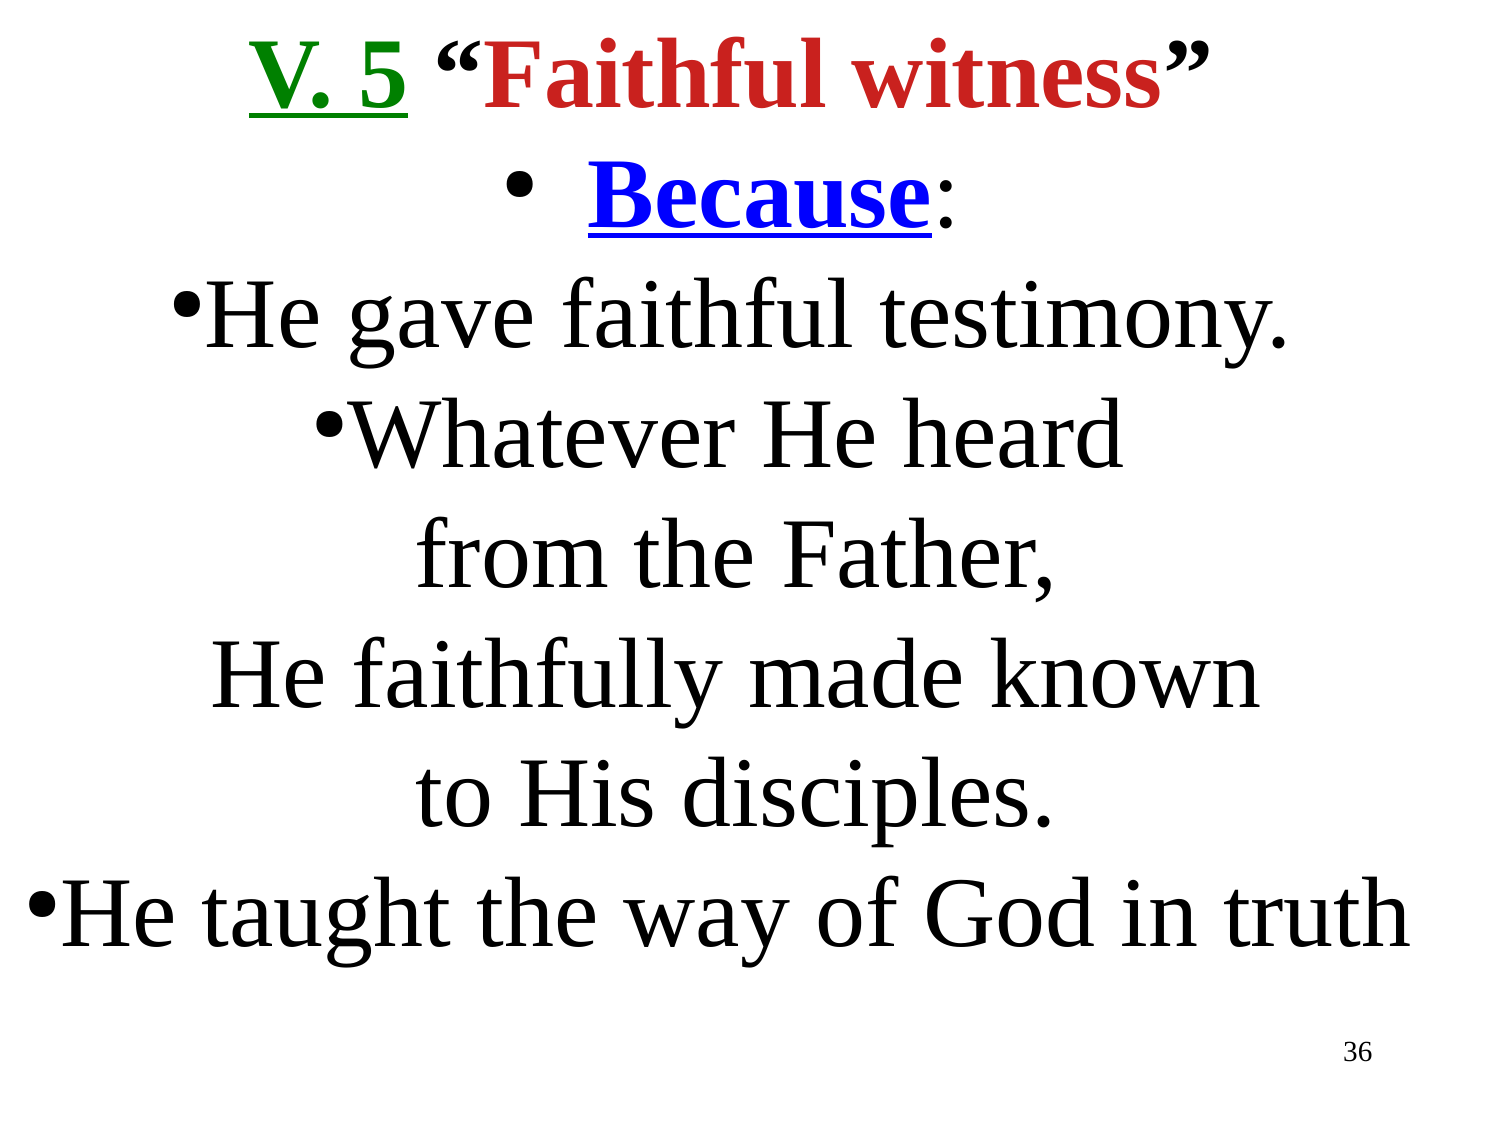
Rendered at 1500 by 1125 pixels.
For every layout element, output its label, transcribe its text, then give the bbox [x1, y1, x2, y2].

text_box <number> [1074, 1025, 1388, 1100]
text_box V. 5 “Faithful witness” Because: He gave faithful testimony. Whatever He heard from the Father, He faithfully made known to His disciples. He taught the way of God in truth [0, 0, 1463, 975]
